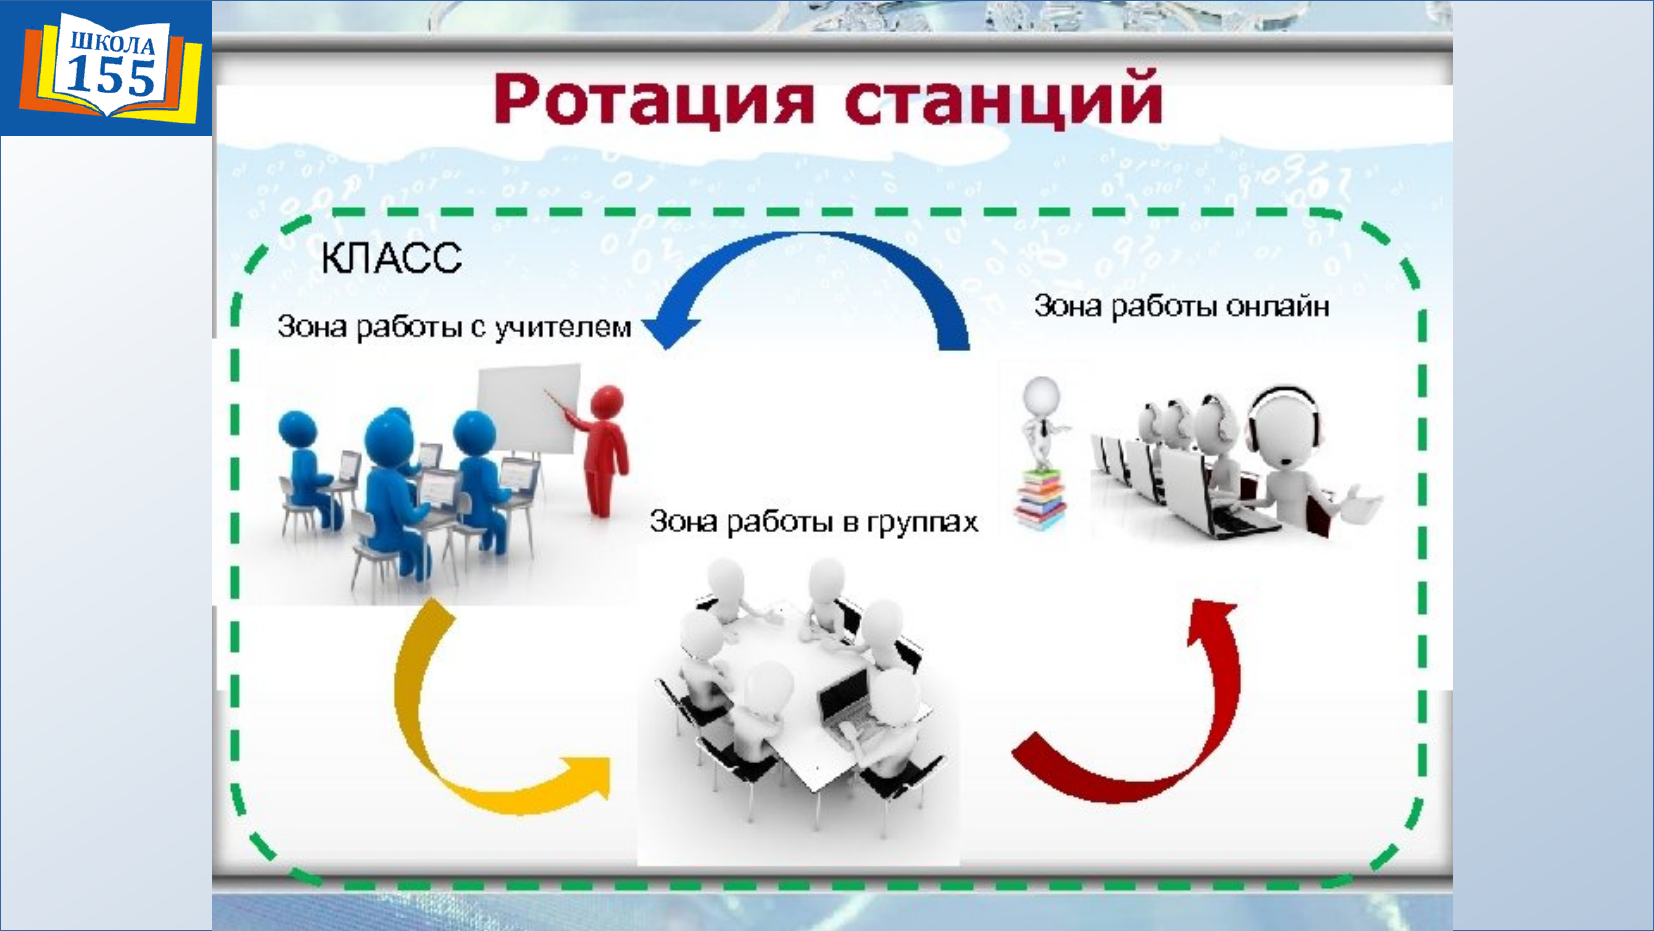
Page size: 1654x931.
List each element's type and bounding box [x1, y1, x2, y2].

text_box [0, 0, 1654, 931]
picture [0, 1, 1453, 931]
text_box [0, 136, 212, 931]
